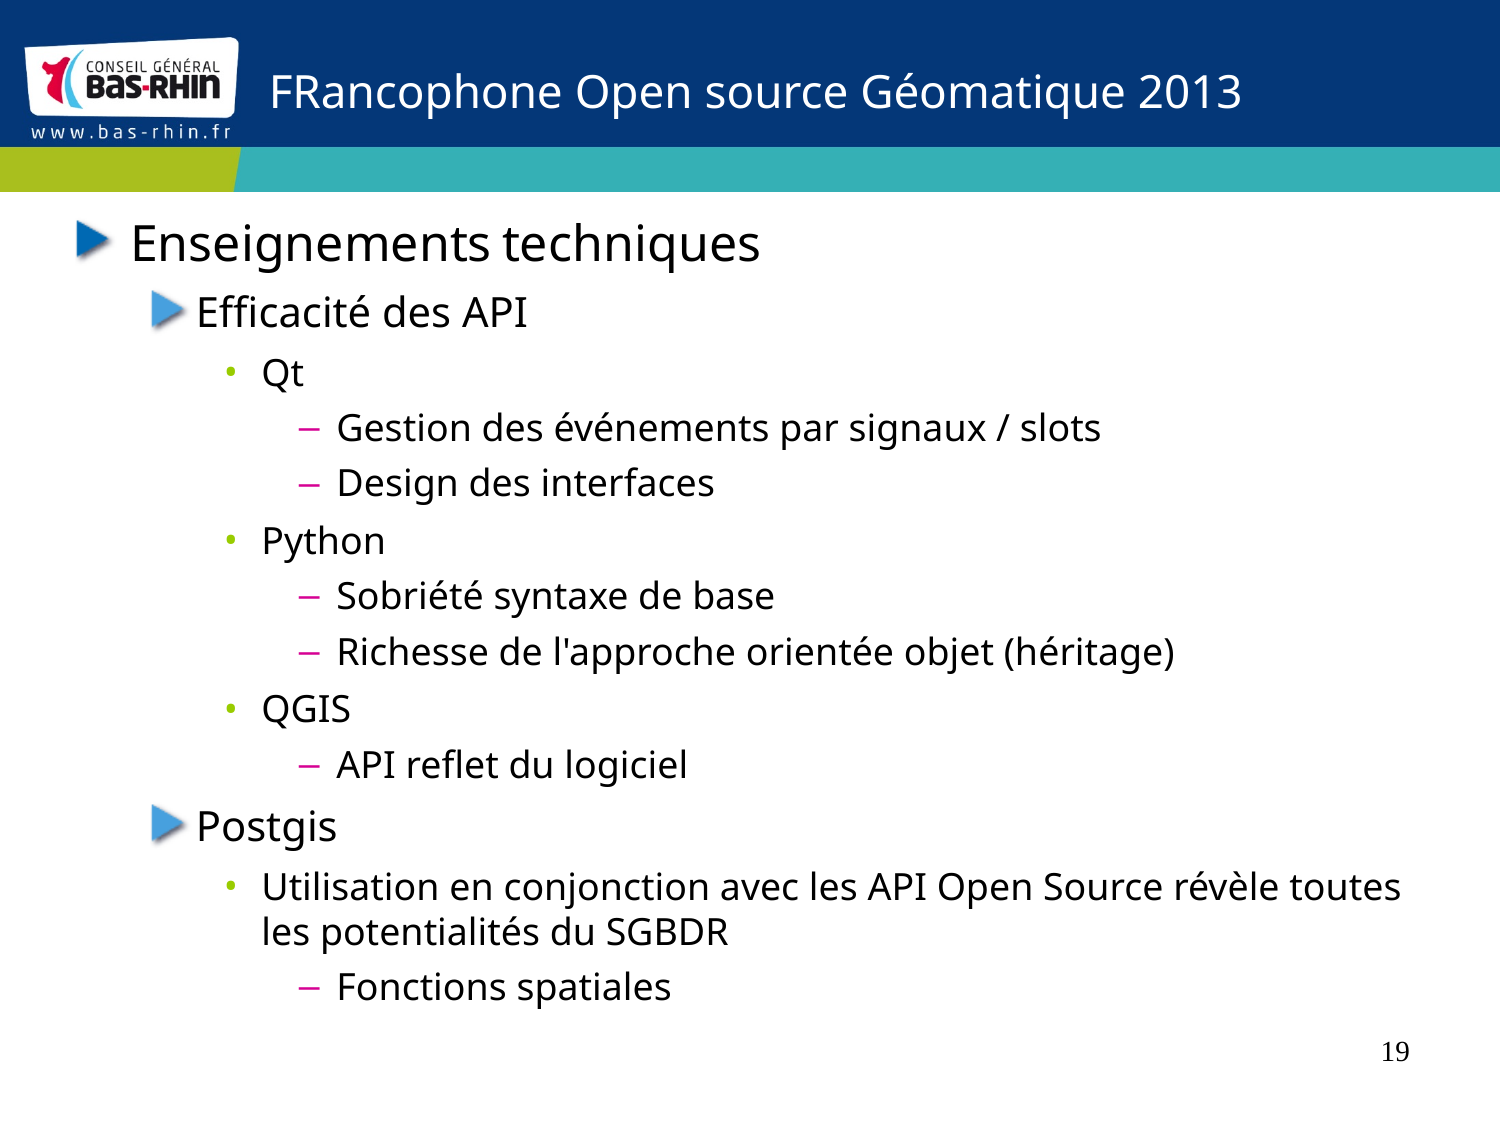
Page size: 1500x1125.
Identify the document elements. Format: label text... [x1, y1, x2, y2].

title FRancophone Open source Géomatique 2013 [253, 30, 1471, 149]
picture [0, 0, 1500, 192]
list Enseignements techniques Efficacité des API Qt Gestion des événements par signaux / slots Design des interfaces Python Sobriété syntaxe de base Richesse de l'approche orientée objet (héritage) QGIS API reflet du logiciel Postgis Utilisation en conjonction avec les API Open Source révèle toutes les potentialités du SGBDR Fonctions spatiales [59, 204, 1465, 1058]
